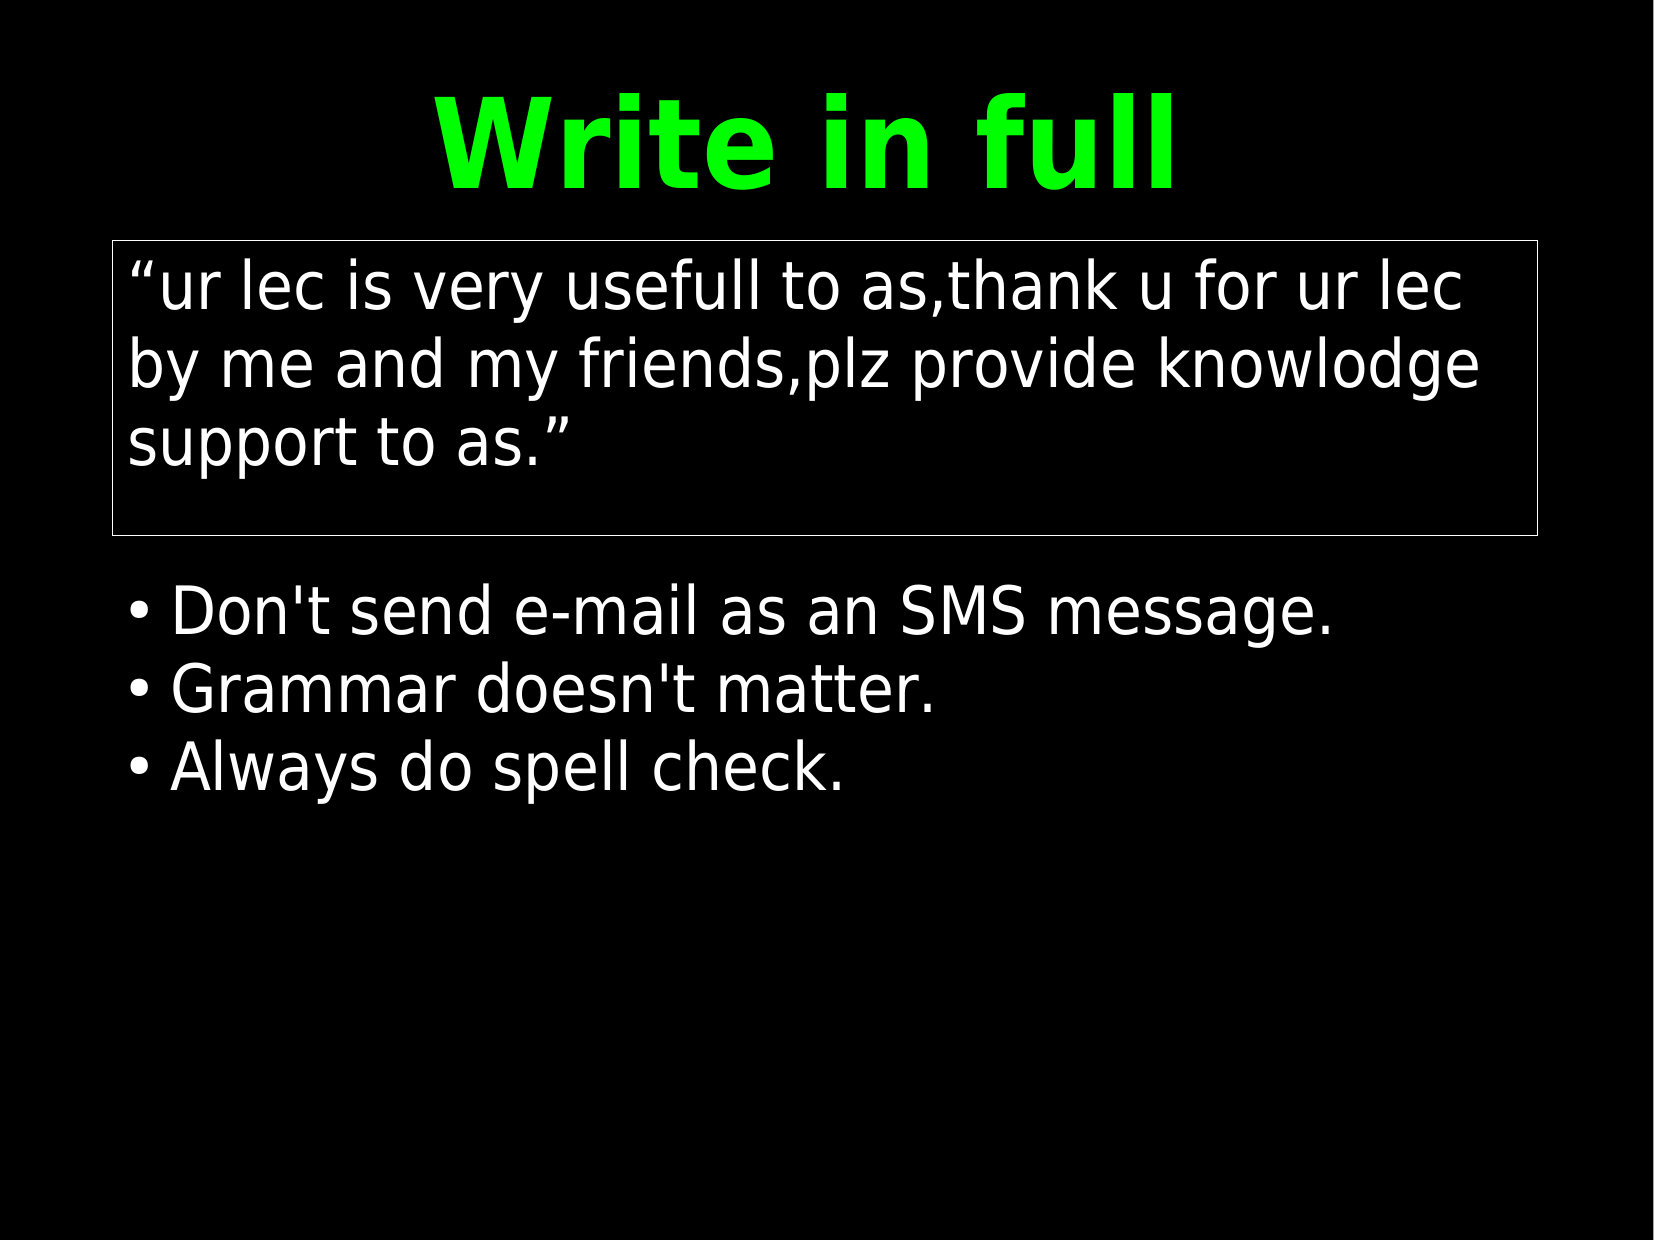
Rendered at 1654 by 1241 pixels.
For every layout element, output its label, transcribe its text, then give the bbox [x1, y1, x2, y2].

text_box Write in full [337, 64, 1276, 226]
text_box “ur lec is very usefull to as,thank u for ur lec by me and my friends,plz provide knowlodge support to as.” [112, 240, 1538, 536]
text_box Don't send e-mail as an SMS message. Grammar doesn't matter. Always do spell check. [112, 565, 1538, 814]
